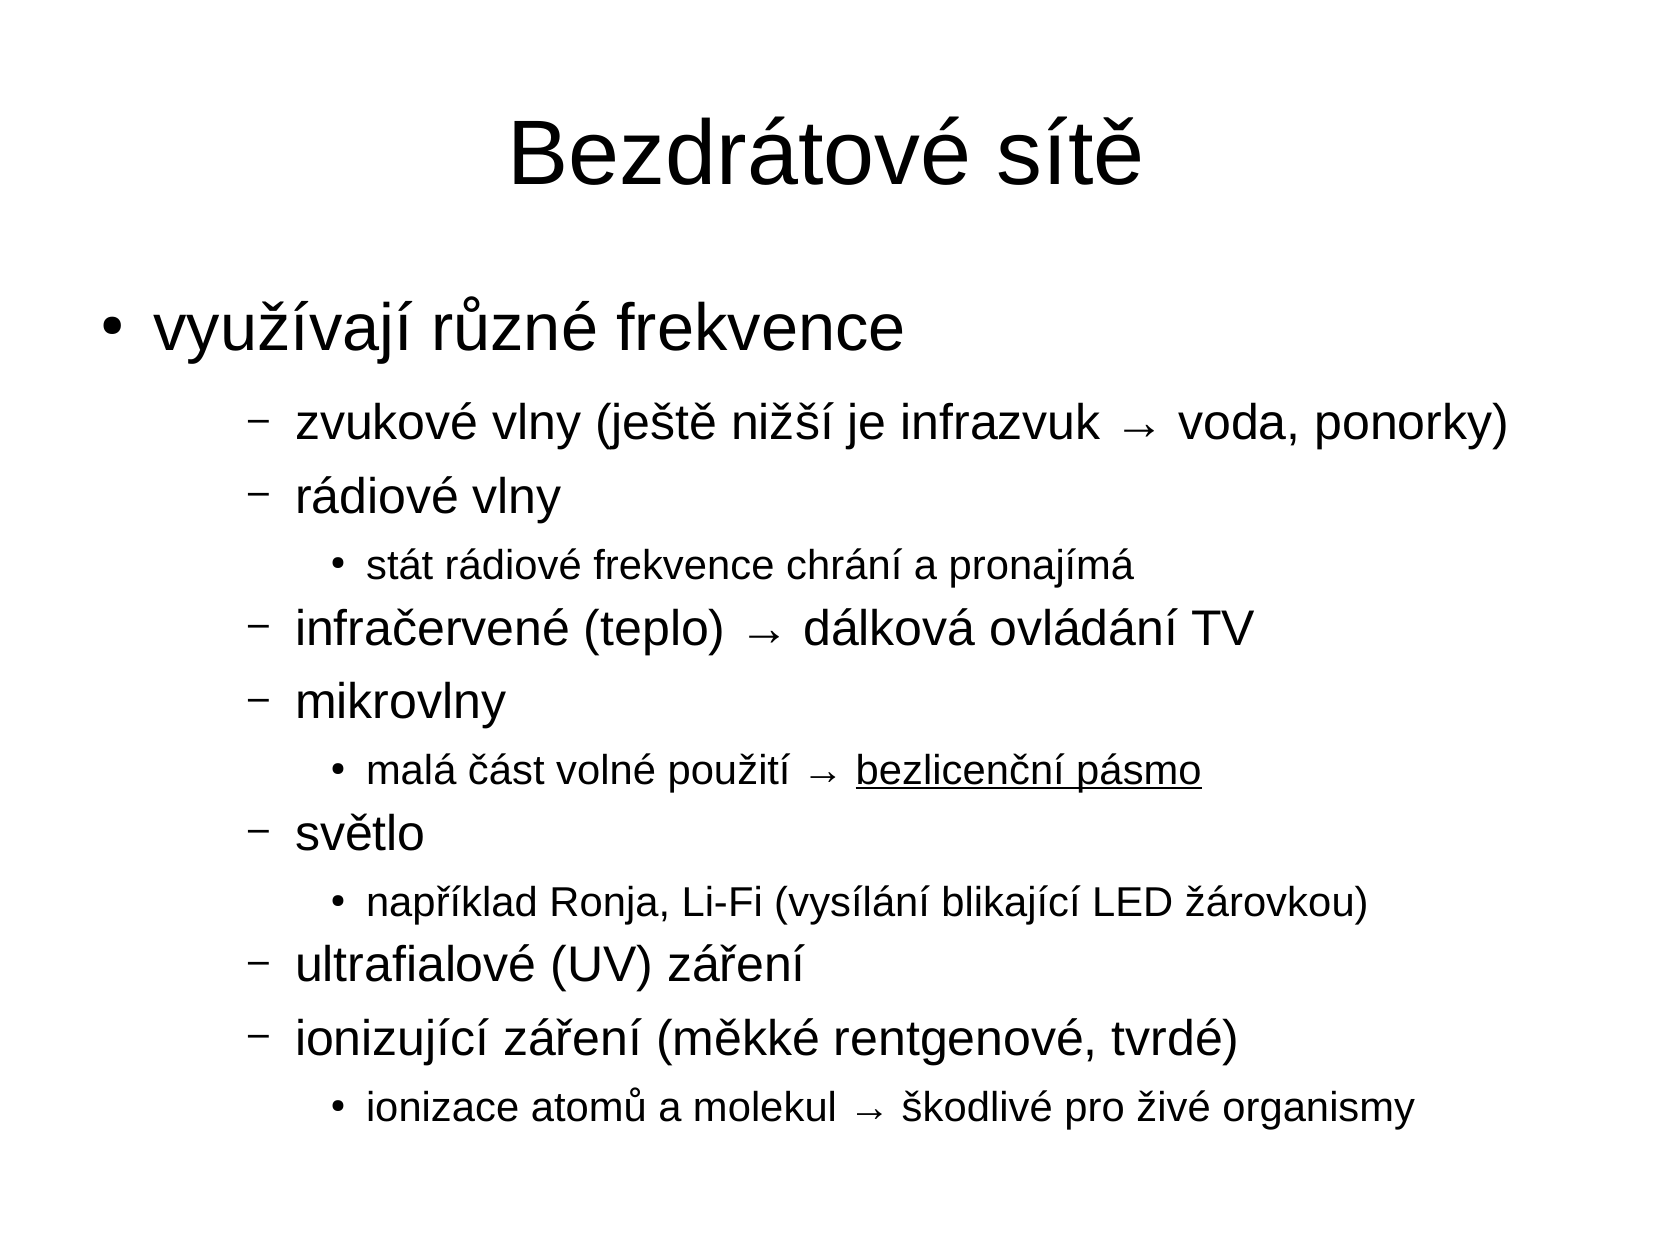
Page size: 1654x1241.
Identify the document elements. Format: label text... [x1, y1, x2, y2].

list využívají různé frekvence zvukové vlny (ještě nižší je infrazvuk → voda, ponorky) rádiové vlny stát rádiové frekvence chrání a pronajímá infračervené (teplo) → dálková ovládání TV mikrovlny malá část volné použití → bezlicenční pásmo světlo například Ronja, Li-Fi (vysílání blikající LED žárovkou) ultrafialové (UV) záření ionizující záření (měkké rentgenové, tvrdé) ionizace atomů a molekul → škodlivé pro živé organismy [82, 290, 1571, 1167]
title Bezdrátové sítě [82, 49, 1571, 257]
